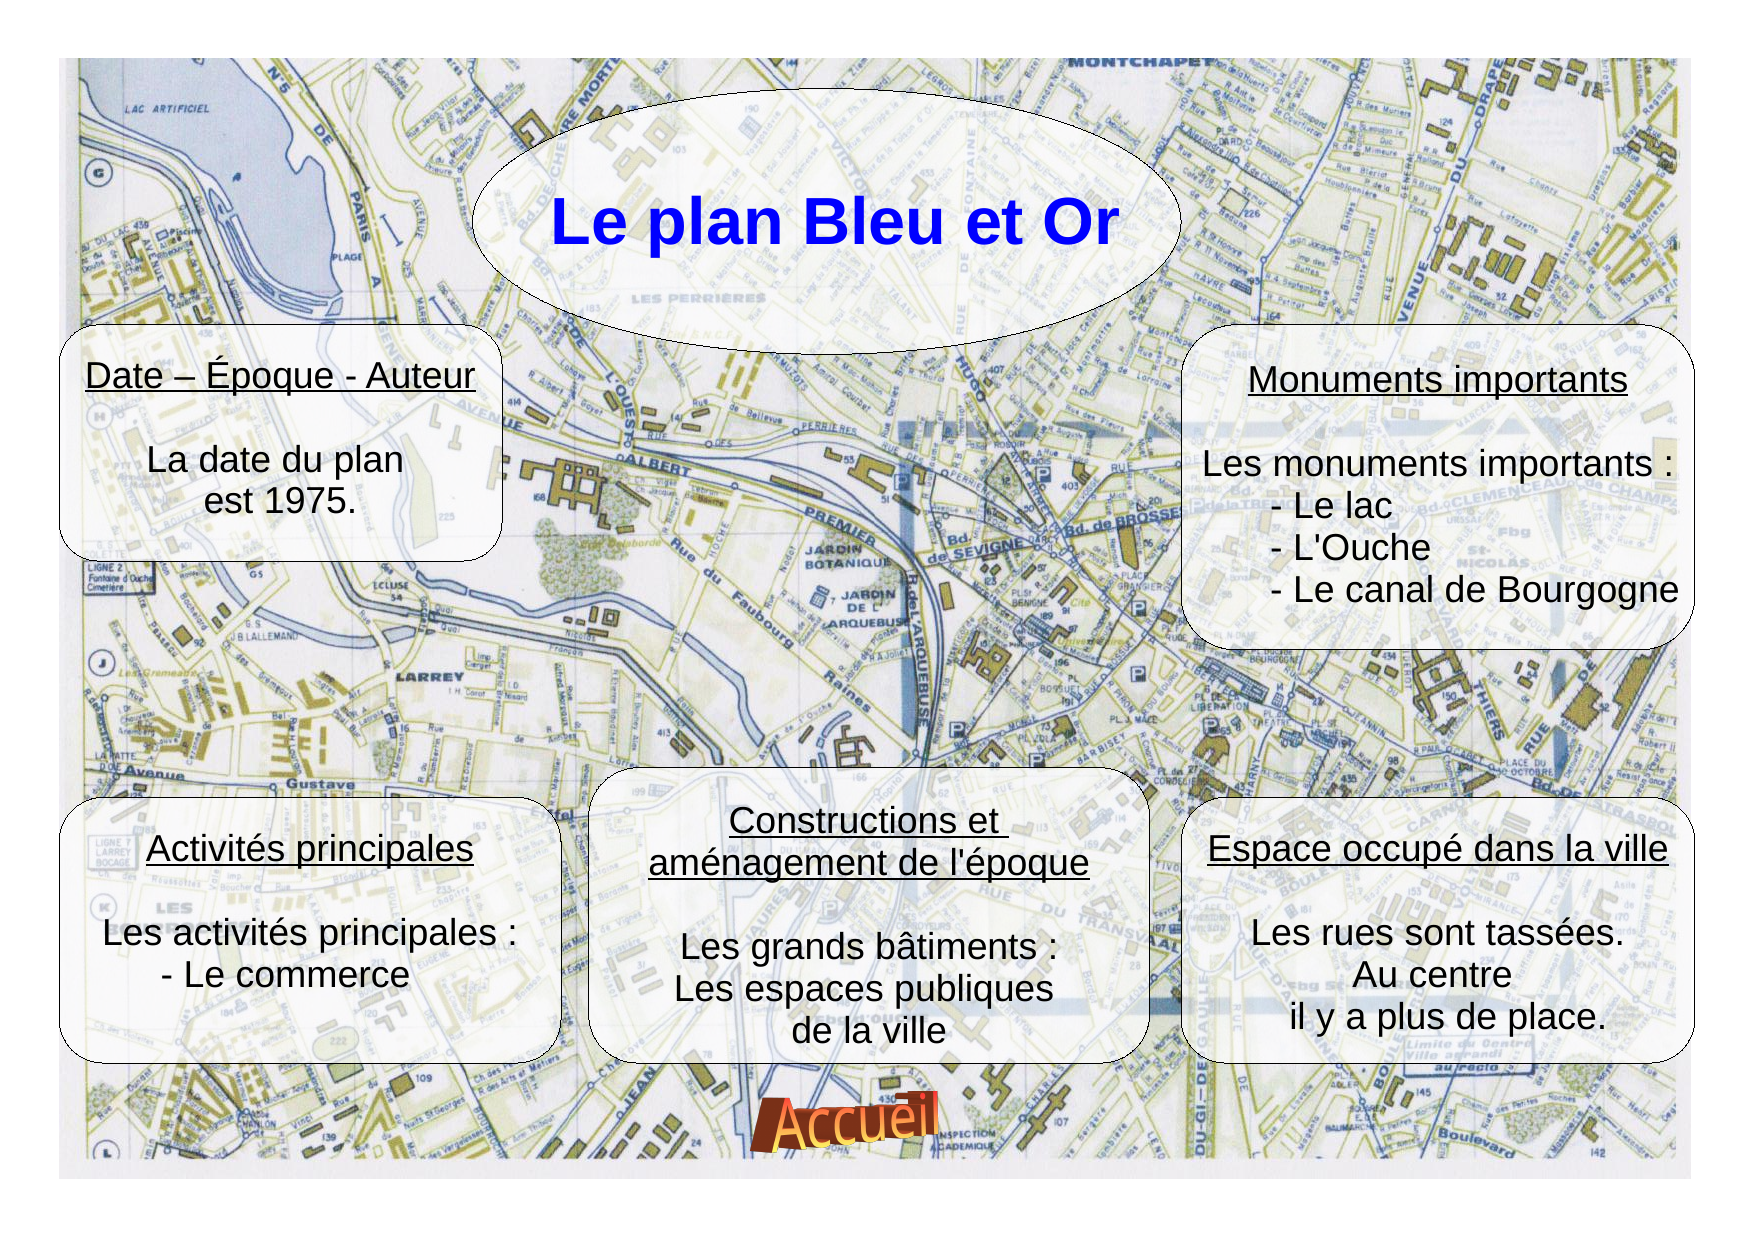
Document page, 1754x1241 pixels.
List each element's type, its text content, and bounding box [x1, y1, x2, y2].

text_box Constructions et aménagement de l'époque Les grands bâtiments : Les espaces publiques de la ville [588, 767, 1150, 1064]
text_box Activités principales Les activités principales : - Le commerce [59, 797, 562, 1064]
text_box Le plan Bleu et Or [472, 88, 1182, 355]
text_box Monuments importants Les monuments importants : - Le lac - L'Ouche - Le canal de Bourgogne [1181, 324, 1695, 650]
picture [59, 58, 1691, 1179]
text_box Date – Époque - Auteur La date du plan est 1975. [59, 324, 503, 562]
text_box Espace occupé dans la ville Les rues sont tassées. Au centre il y a plus de place. [1181, 797, 1695, 1064]
